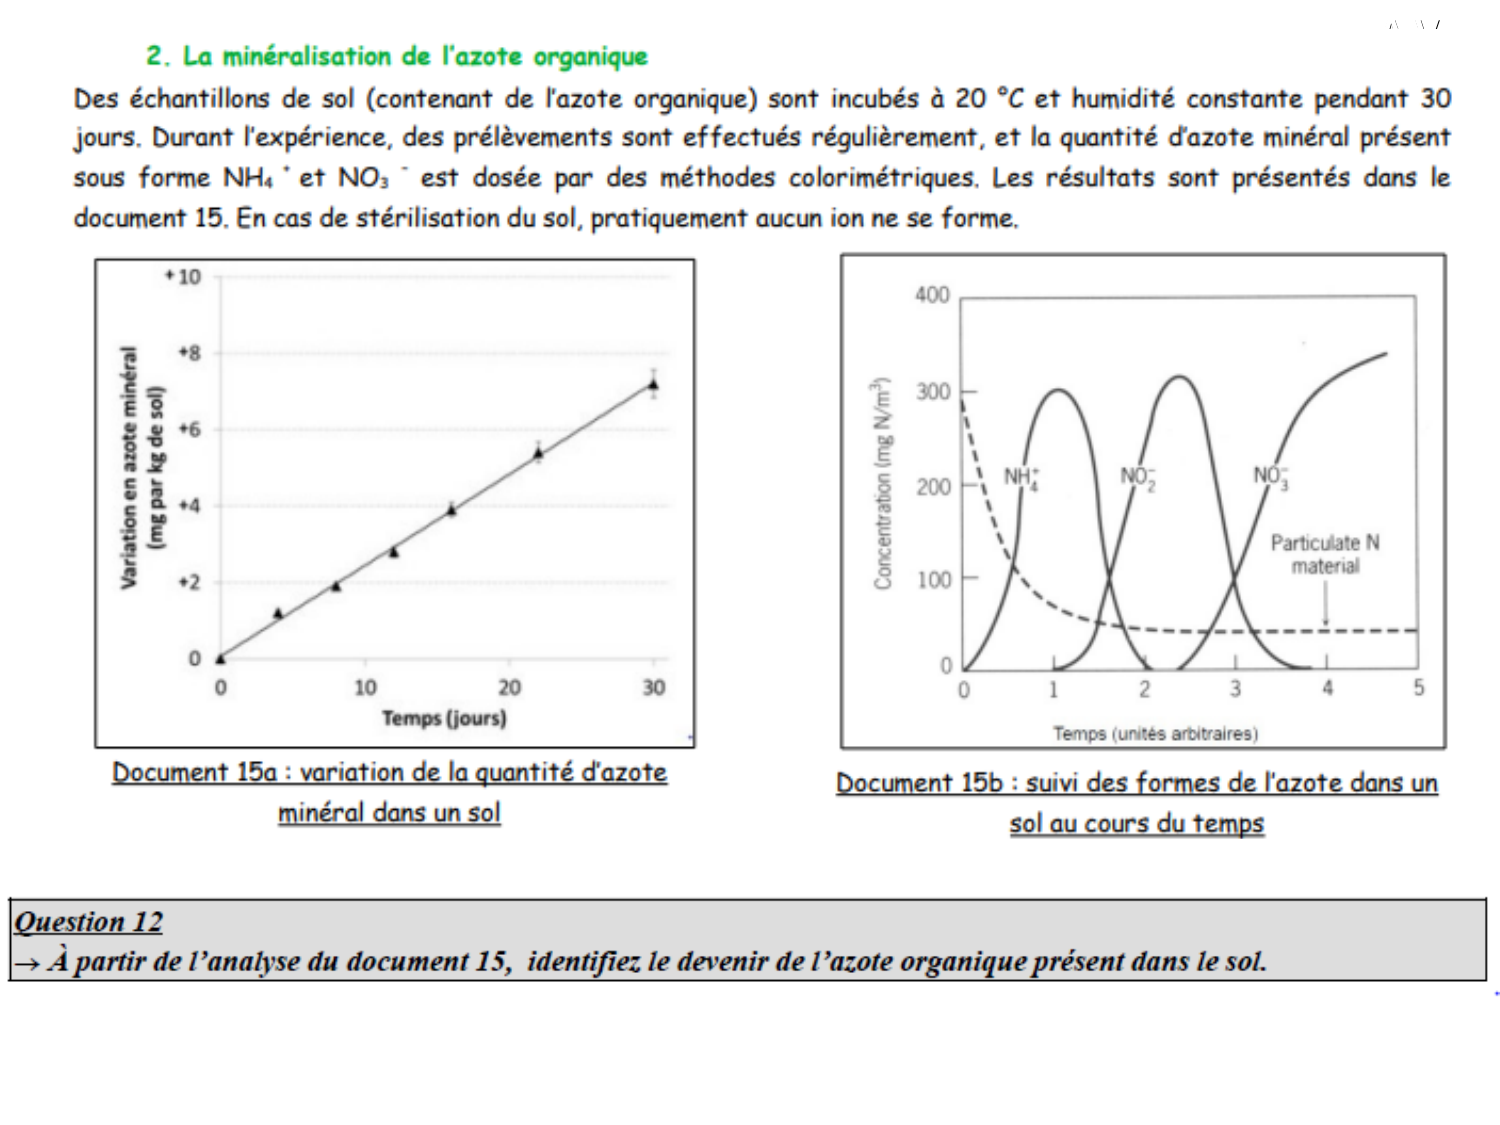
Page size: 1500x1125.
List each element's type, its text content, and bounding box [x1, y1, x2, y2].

picture [0, 885, 1500, 998]
picture [35, 29, 1500, 839]
text_box A.V [1363, 1, 1488, 29]
